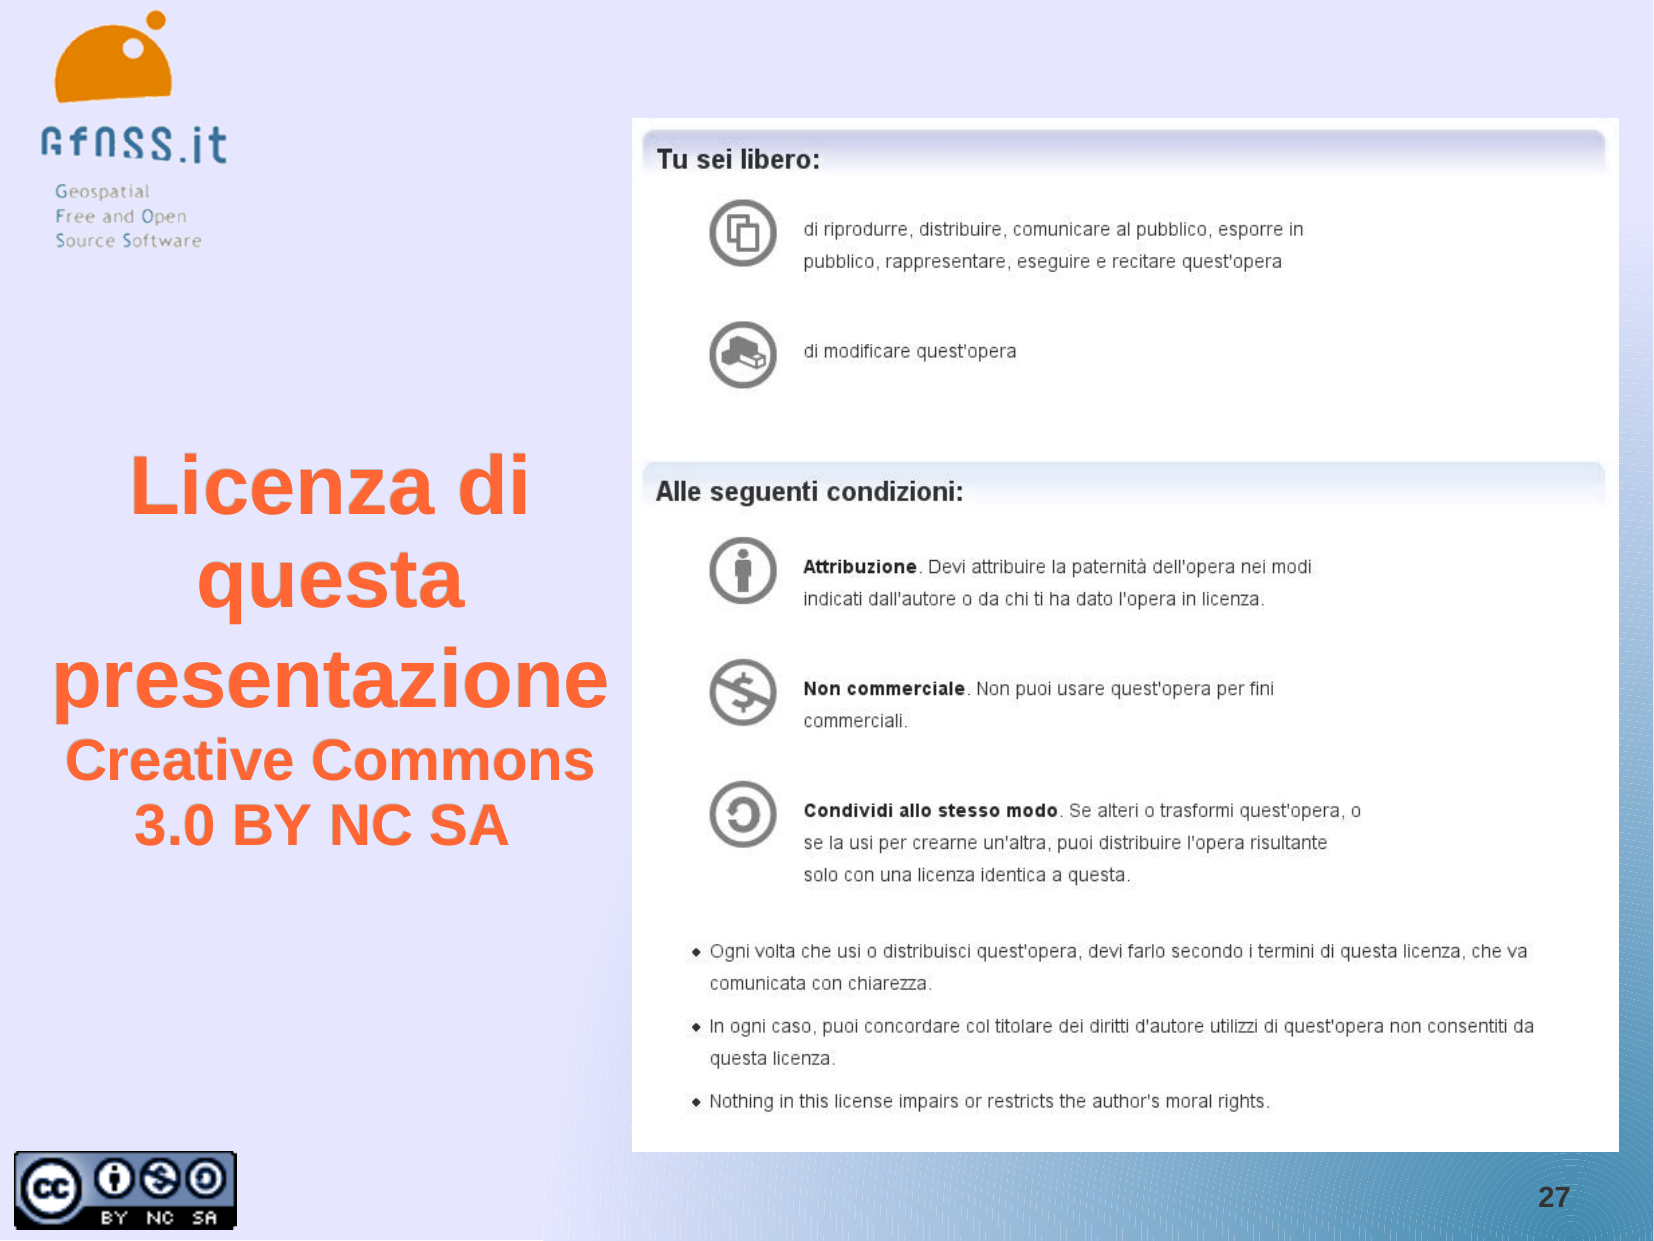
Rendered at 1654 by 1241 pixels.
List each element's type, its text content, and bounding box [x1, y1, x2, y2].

picture [632, 118, 1619, 1152]
picture [0, 1, 254, 266]
picture [14, 1151, 237, 1230]
title Licenza di questa presentazione Creative Commons 3.0 BY NC SA [17, 280, 632, 1016]
